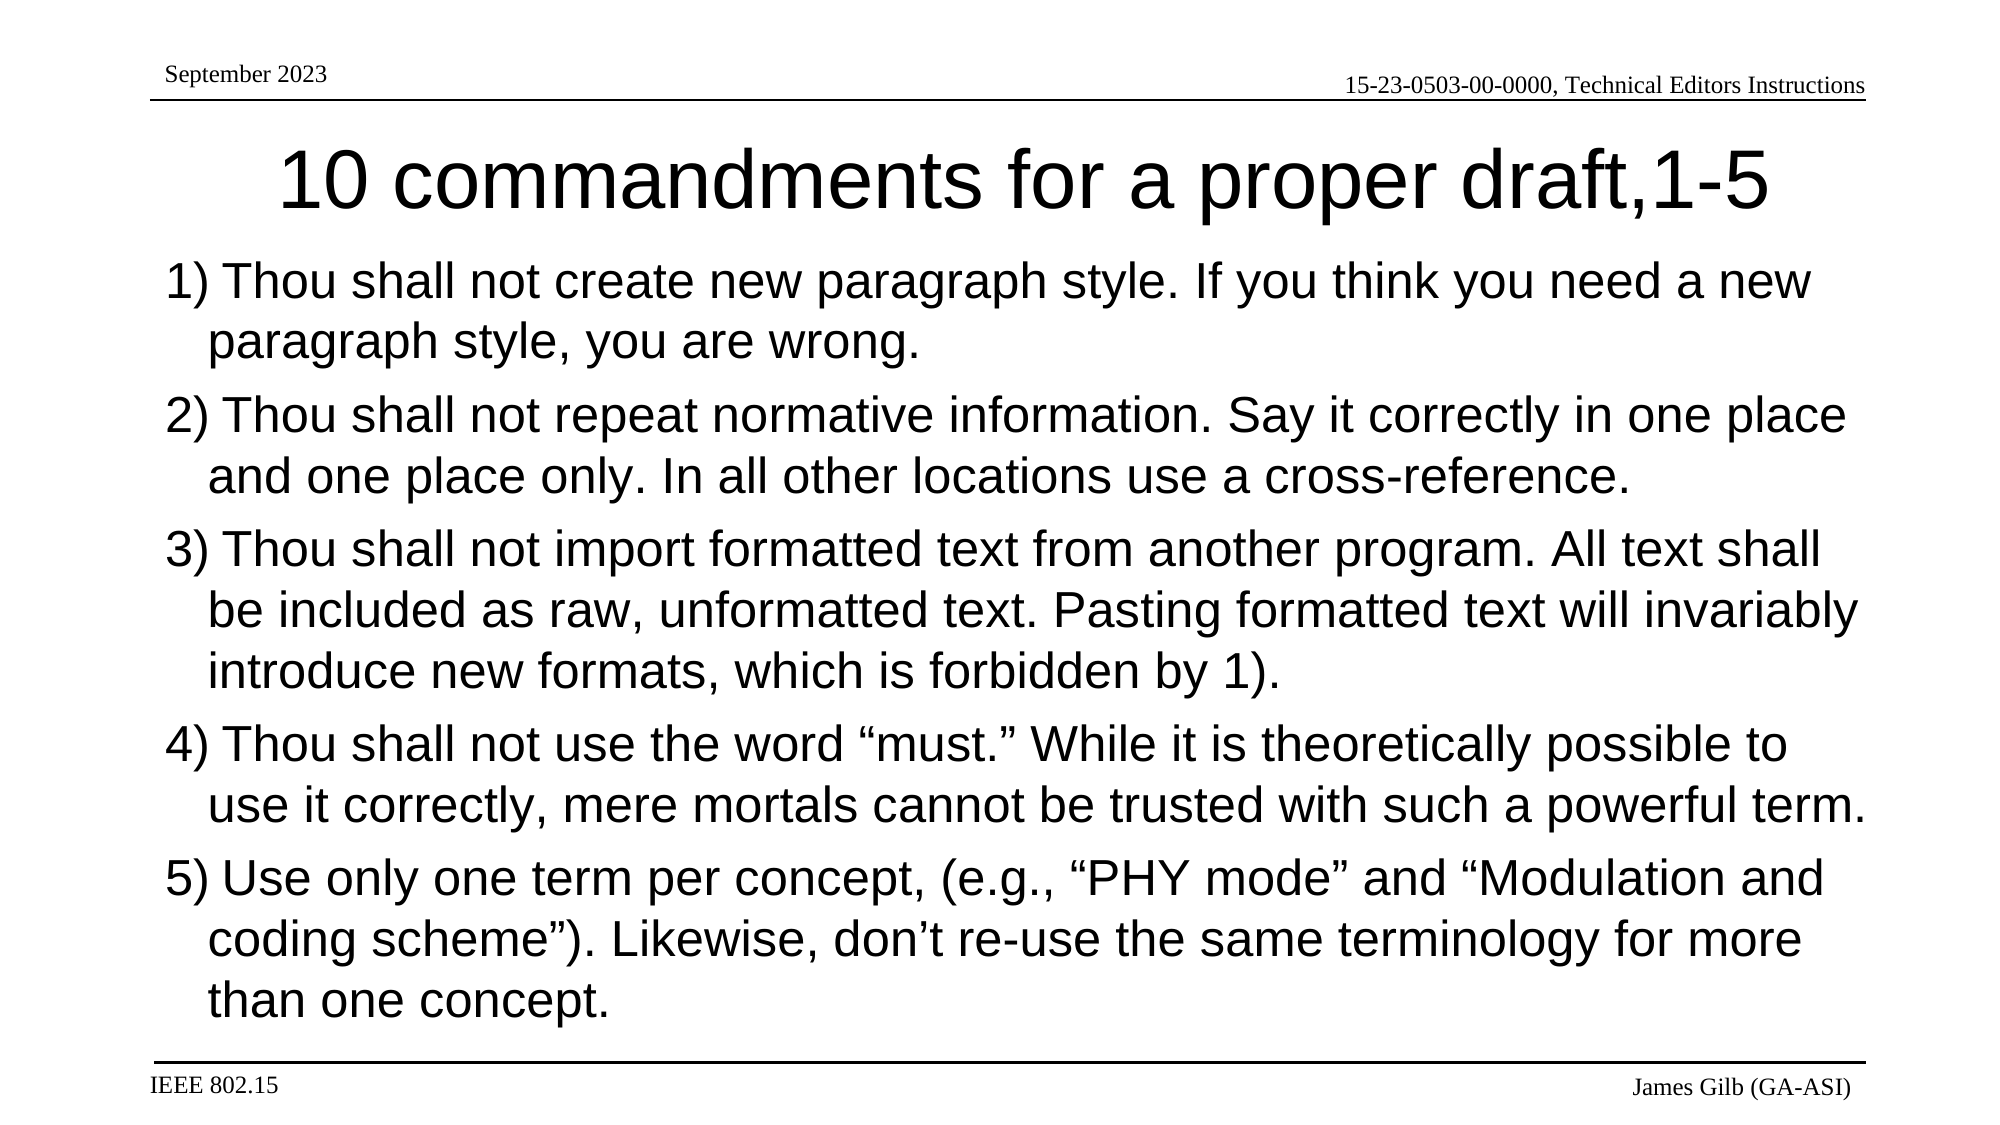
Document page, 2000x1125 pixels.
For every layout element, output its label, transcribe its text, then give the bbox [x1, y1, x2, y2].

title 10 commandments for a proper draft,1-5 [149, 112, 1900, 238]
list Thou shall not create new paragraph style. If you think you need a new paragraph style, you are wrong. Thou shall not repeat normative information. Say it correctly in one place and one place only. In all other locations use a cross-reference. Thou shall not import formatted text from another program. All text shall be included as raw, unformatted text. Pasting formatted text will invariably introduce new formats, which is forbidden by 1). Thou shall not use the word “must.” While it is theoretically possible to use it correctly, mere mortals cannot be trusted with such a powerful term. Use only one term per concept, (e.g., “PHY mode” and “Modulation and coding scheme”). Likewise, don’t re-use the same terminology for more than one concept. [149, 239, 1900, 1051]
